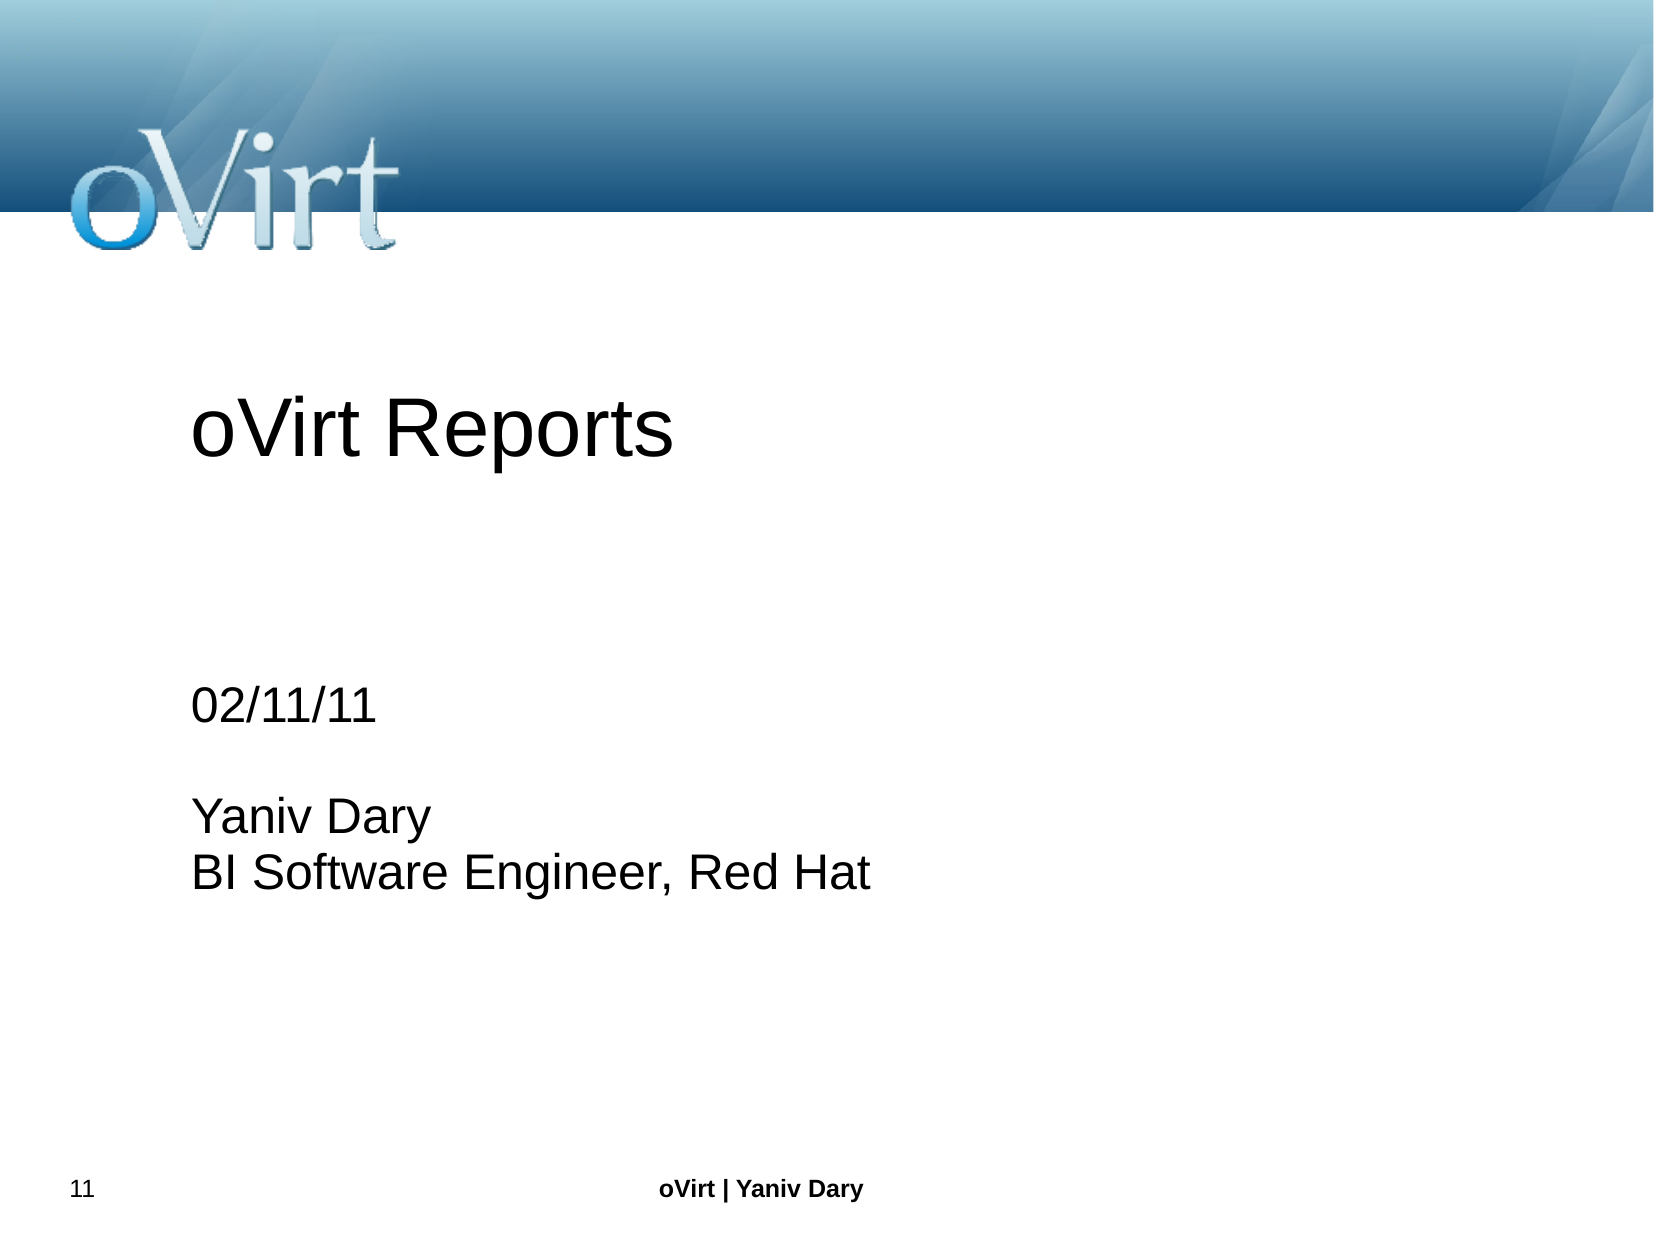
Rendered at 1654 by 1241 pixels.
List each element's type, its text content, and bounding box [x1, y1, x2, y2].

text_box oVirt Reports [175, 374, 1549, 510]
picture [0, 0, 1654, 250]
text_box 02/11/11 Yaniv Dary BI Software Engineer, Red Hat [176, 669, 1549, 908]
